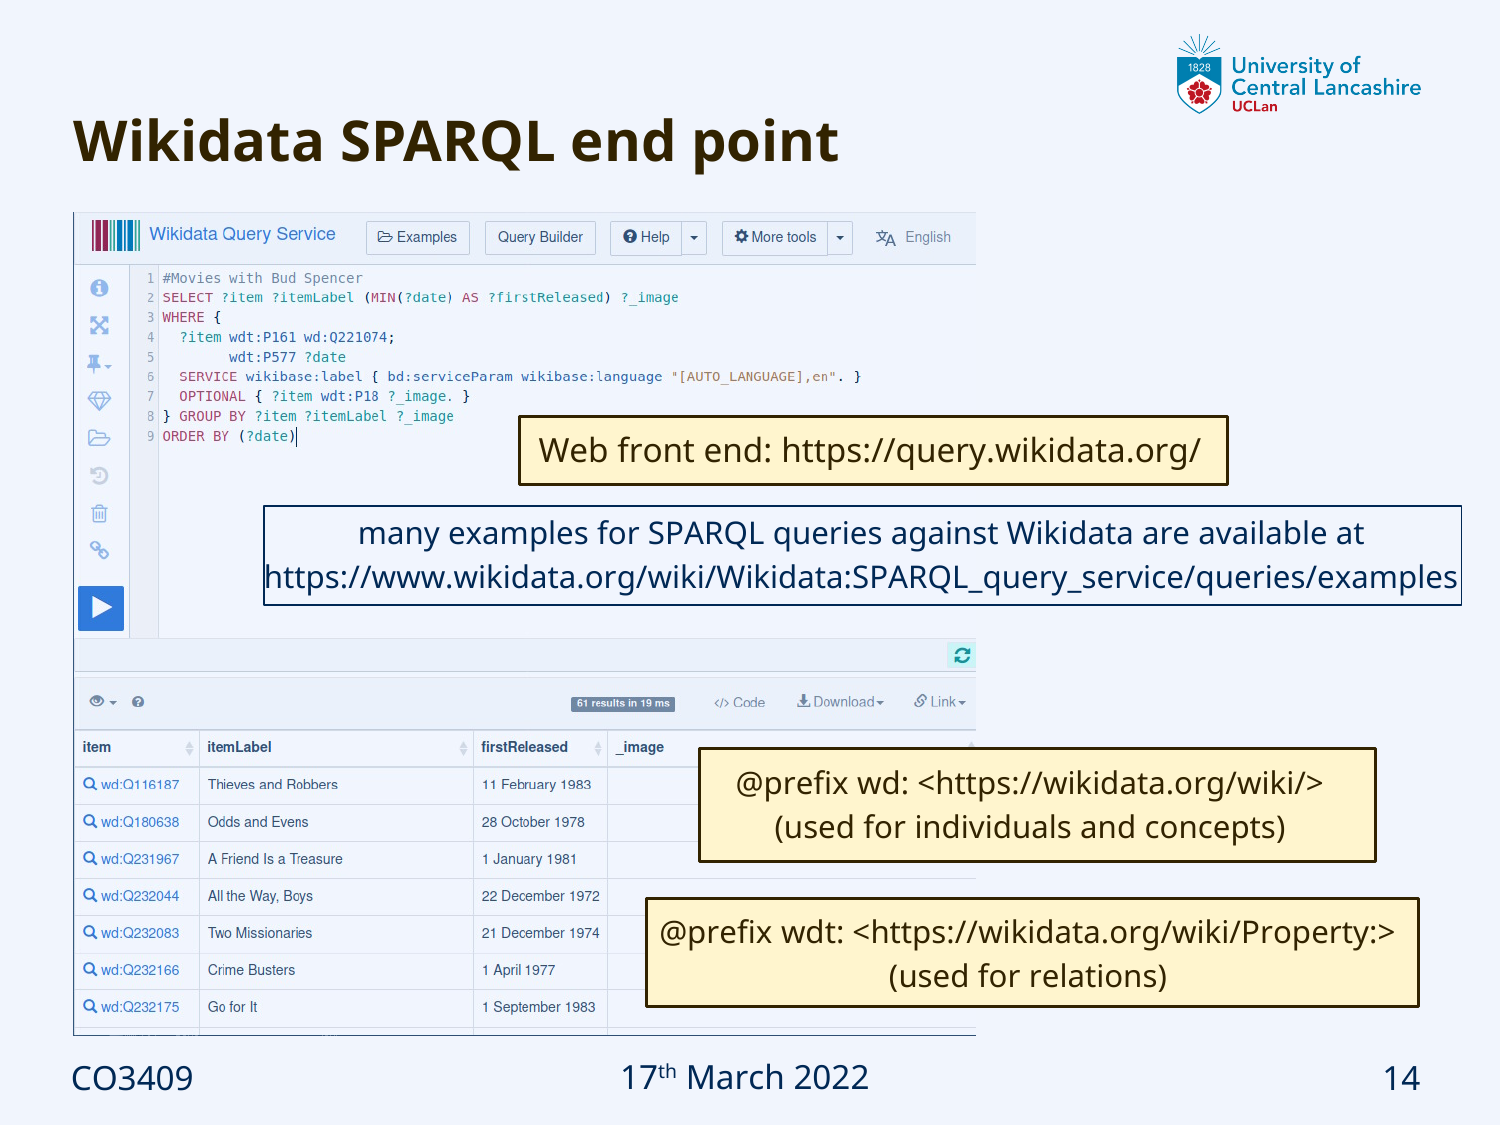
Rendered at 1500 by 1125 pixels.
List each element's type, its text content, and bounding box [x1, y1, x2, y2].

text_box Web front end: https://query.wikidata.org/ [511, 421, 1229, 483]
picture [1177, 34, 1421, 93]
text_box [646, 898, 1419, 1007]
picture [73, 212, 976, 1036]
text_box @prefix wdt: <https://wikidata.org/wiki/Property:> (used for relations) [639, 899, 1417, 1002]
text_box [519, 416, 1228, 421]
text_box [699, 748, 1376, 862]
title Wikidata SPARQL end point [58, 93, 1475, 186]
text_box @prefix wd: <https://wikidata.org/wiki/> (used for individuals and concepts) [710, 749, 1351, 852]
text_box many examples for SPARQL queries against Wikidata are available at https://www.wikidata.org/wiki/Wikidata:SPARQL_query_service/queries/examples [212, 499, 1500, 608]
